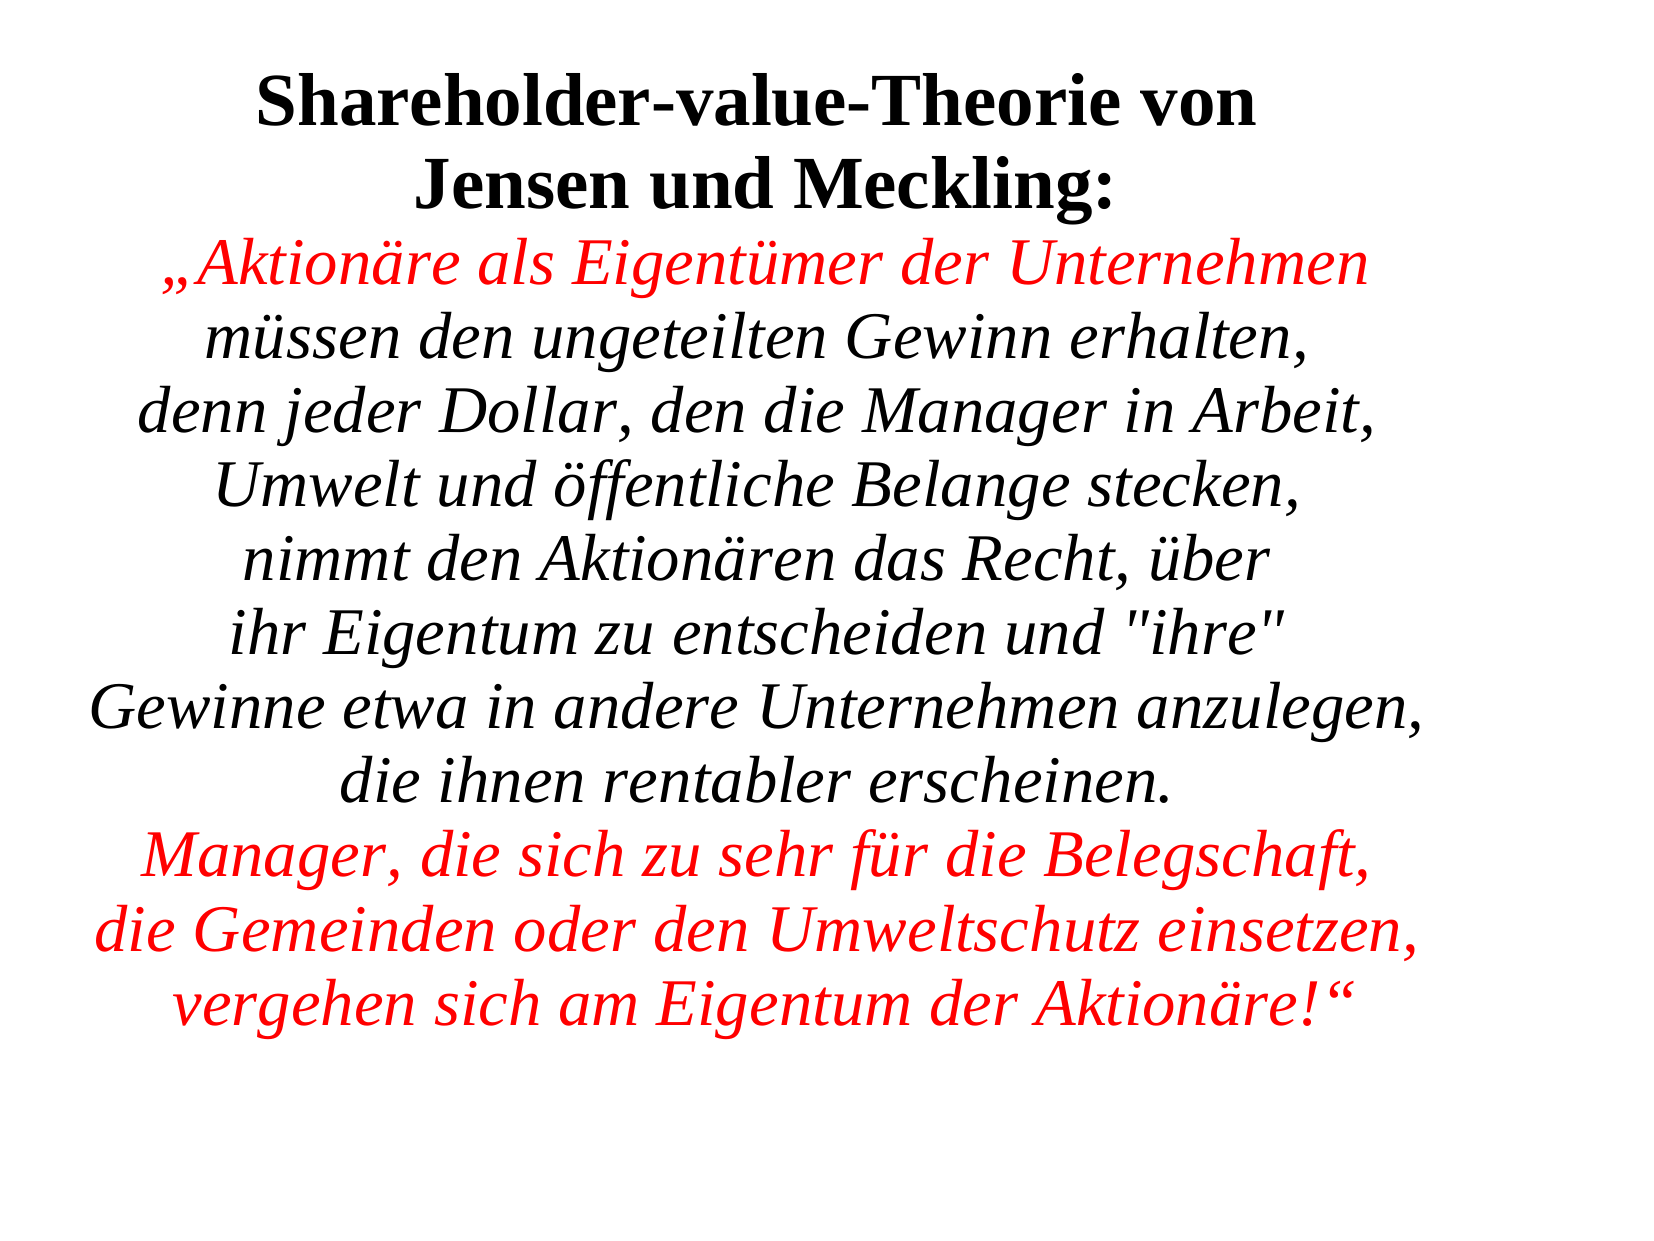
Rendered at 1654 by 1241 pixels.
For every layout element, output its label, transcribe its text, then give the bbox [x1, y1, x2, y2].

text_box Shareholder-value-Theorie von Jensen und Meckling: „Aktionäre als Eigentümer der Unternehmen müssen den ungeteilten Gewinn erhalten, denn jeder Dollar, den die Manager in Arbeit, Umwelt und öffentliche Belange stecken, nimmt den Aktionären das Recht, über ihr Eigentum zu entscheiden und "ihre" Gewinne etwa in andere Unternehmen anzulegen, die ihnen rentabler erscheinen. Manager, die sich zu sehr für die Belegschaft, die Gemeinden oder den Umweltschutz einsetzen, vergehen sich am Eigentum der Aktionäre!“ [88, 59, 1540, 1176]
